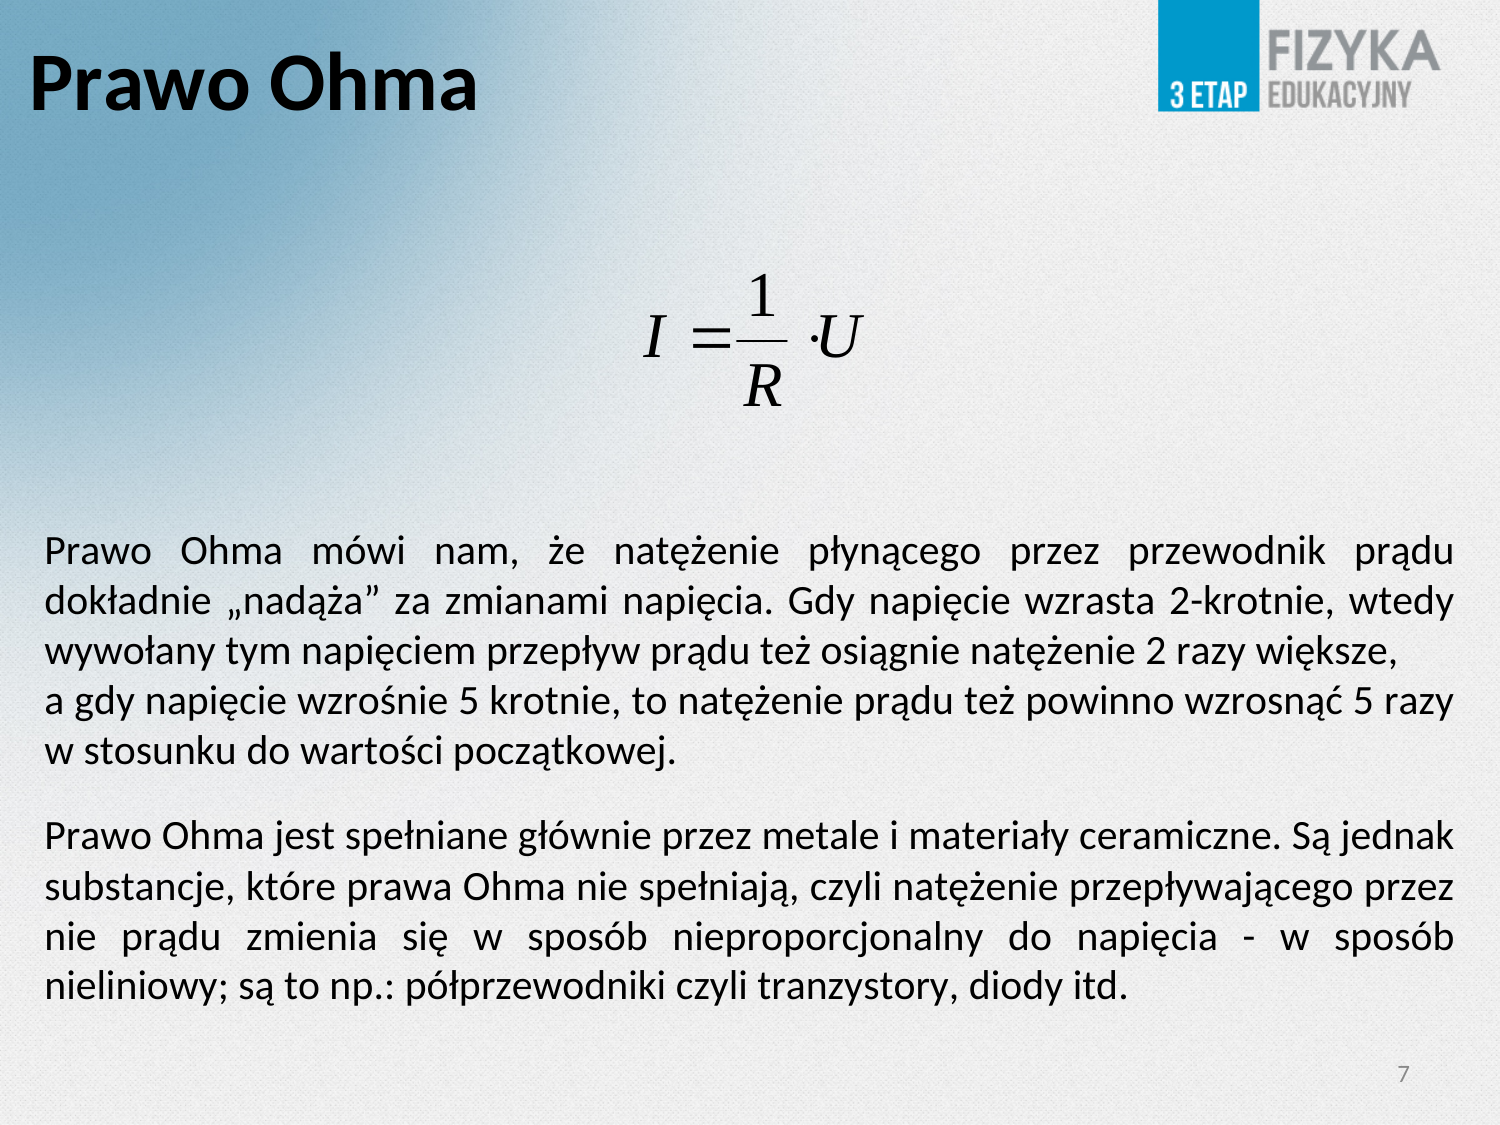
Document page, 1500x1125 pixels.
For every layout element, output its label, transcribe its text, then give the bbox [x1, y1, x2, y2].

text_box <numer> [1074, 1042, 1426, 1103]
text_box Prawo Ohma mówi nam, że natężenie płynącego przez przewodnik prądu dokładnie „nadąża” za zmianami napięcia. Gdy napięcie wzrasta 2-krotnie, wtedy wywołany tym napięciem przepływ prądu też osiągnie natężenie 2 razy większe, a gdy napięcie wzrośnie 5 krotnie, to natężenie prądu też powinno wzrosnąć 5 razy w stosunku do wartości początkowej. Prawo Ohma jest spełniane głównie przez metale i materiały ceramiczne. Są jednak substancje, które prawa Ohma nie spełniają, czyli natężenie przepływającego przez nie prądu zmienia się w sposób nieproporcjonalny do napięcia - w sposób nieliniowy; są to np.: półprzewodniki czyli tranzystory, diody itd. [29, 515, 1471, 1035]
text_box Prawo Ohma [14, 0, 1365, 172]
chart [631, 256, 882, 421]
picture [0, 0, 1500, 1125]
